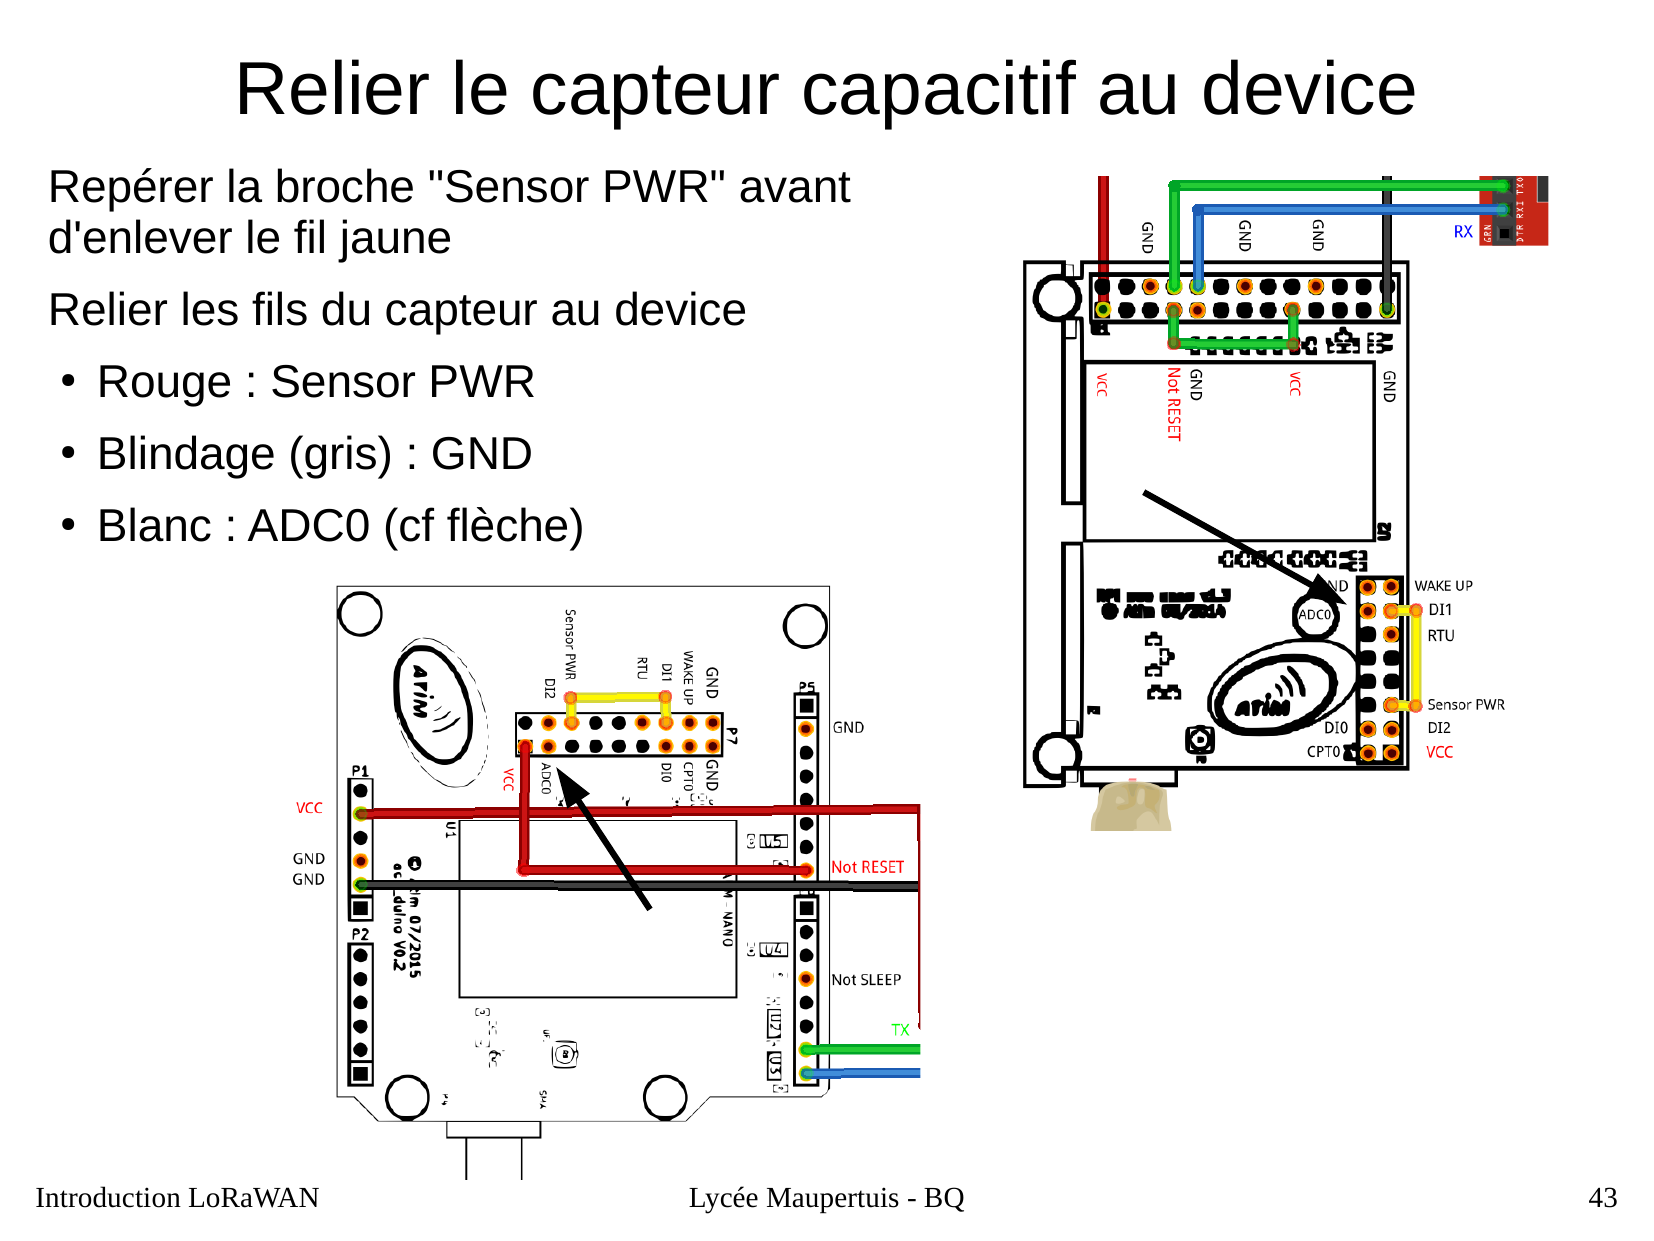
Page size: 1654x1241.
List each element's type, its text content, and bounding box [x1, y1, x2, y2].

title Relier le capteur capacitif au device [35, 35, 1619, 142]
picture [285, 578, 921, 1180]
picture [967, 176, 1549, 831]
list Repérer la broche "Sensor PWR" avant d'enlever le fil jaune Relier les fils du capteur au device Rouge : Sensor PWR Blindage (gris) : GND Blanc : ADC0 (cf flèche) [48, 160, 982, 554]
